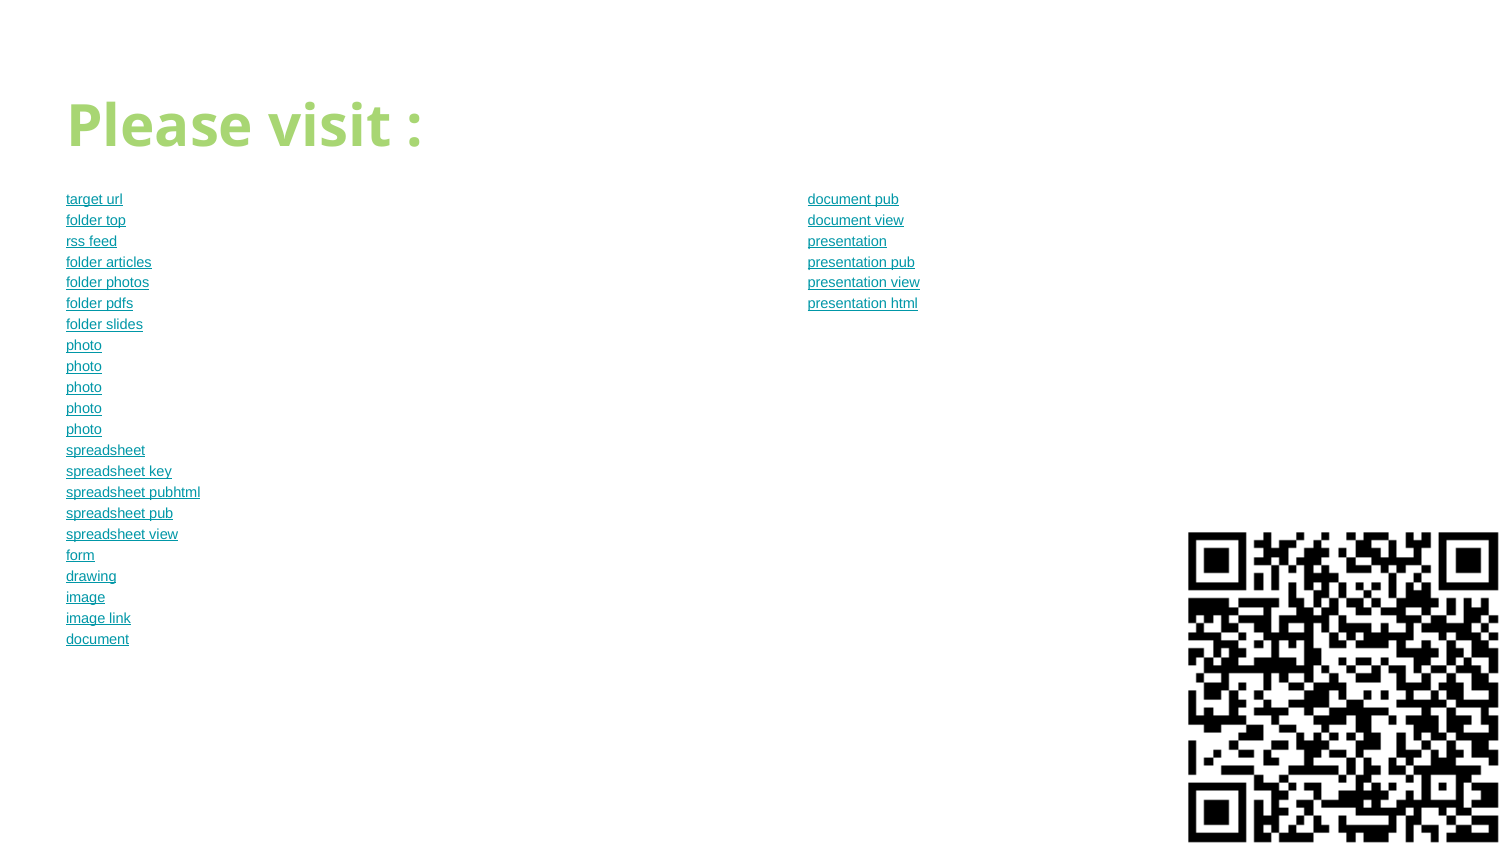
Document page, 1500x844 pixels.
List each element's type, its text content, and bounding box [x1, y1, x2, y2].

title Please visit : [51, 72, 1449, 167]
picture [1187, 531, 1500, 844]
list document pub document view presentation presentation pub presentation view presentation html [792, 189, 1449, 750]
list target url folder top rss feed folder articles folder photos folder pdfs folder slides photo photo photo photo photo spreadsheet spreadsheet key spreadsheet pubhtml spreadsheet pub spreadsheet view form drawing image image link document [51, 189, 708, 750]
